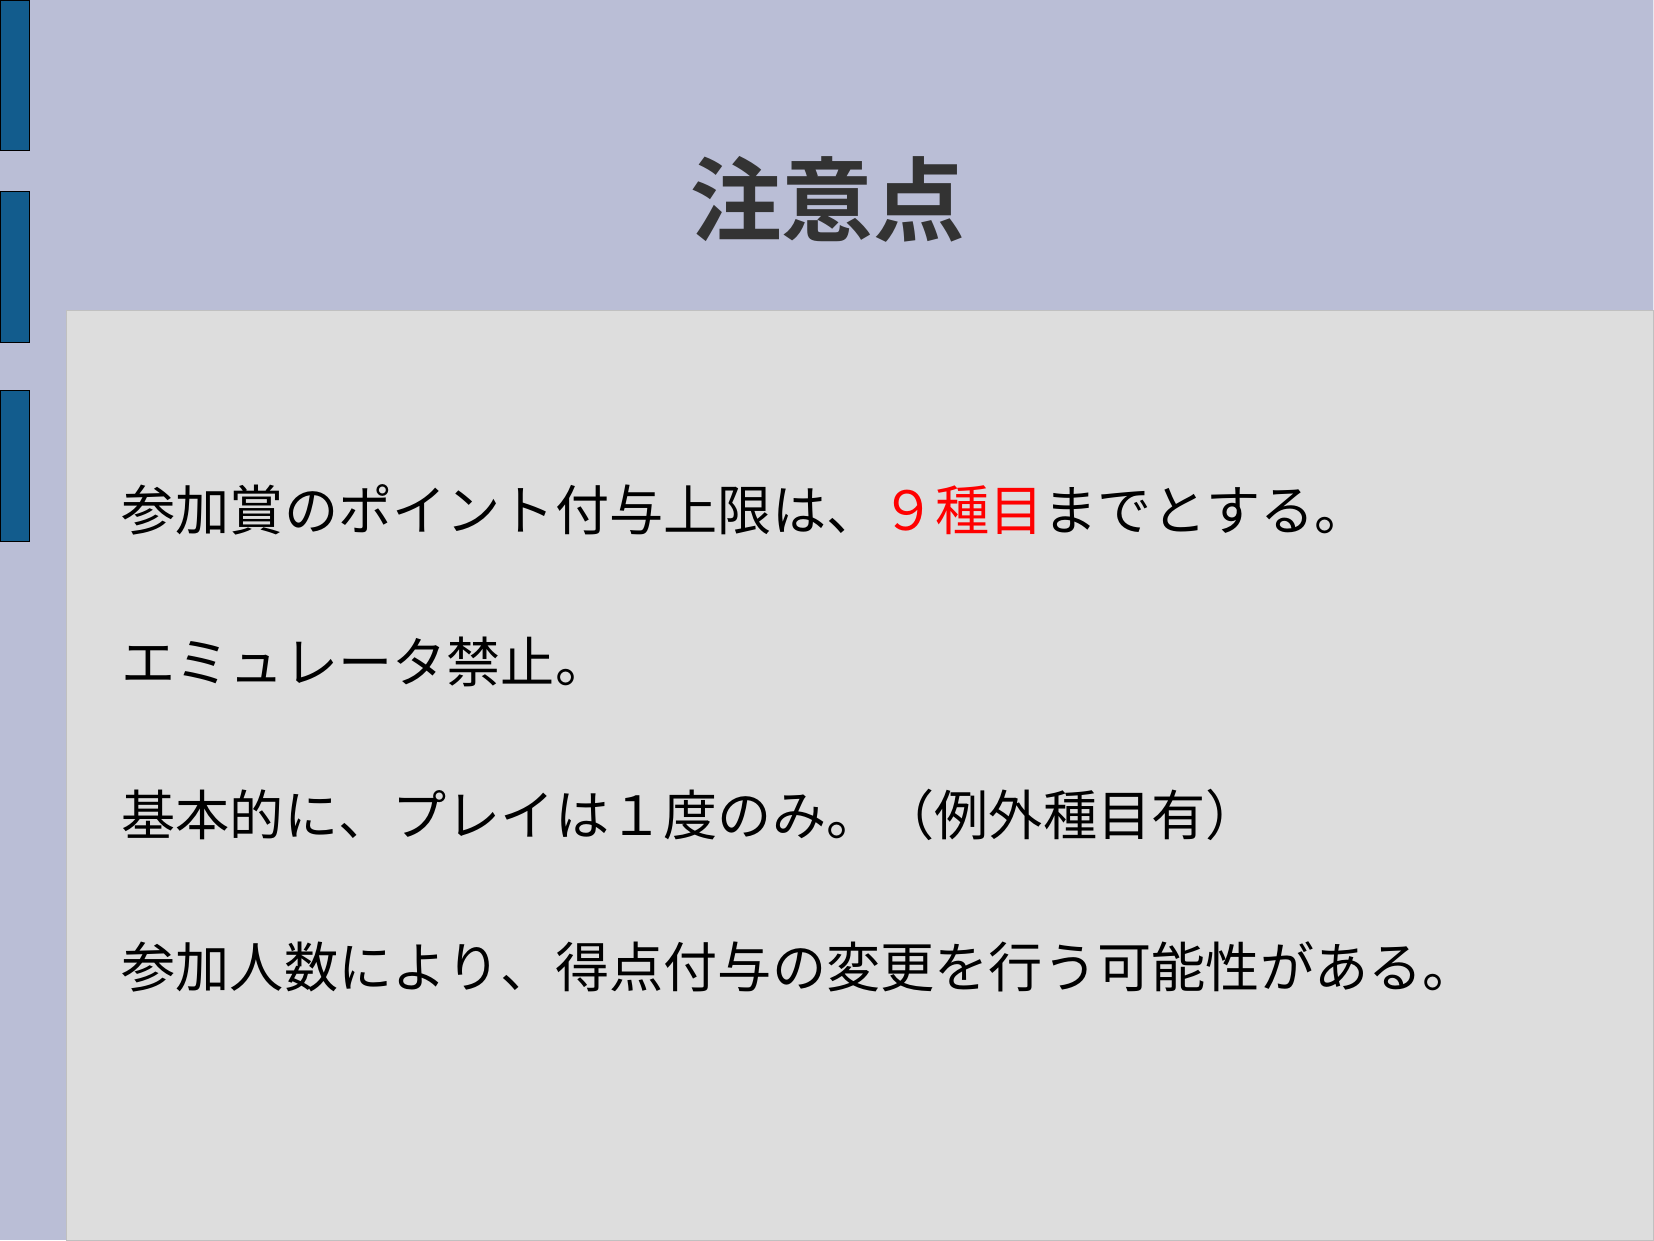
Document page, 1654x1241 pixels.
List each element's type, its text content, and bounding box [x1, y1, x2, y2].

title 注意点 [121, 91, 1534, 299]
subtitle 参加賞のポイント付与上限は、９種目までとする。 エミュレータ禁止。 基本的に、プレイは１度のみ。（例外種目有） 参加人数により、得点付与の変更を行う可能性がある。 [121, 344, 1534, 1127]
